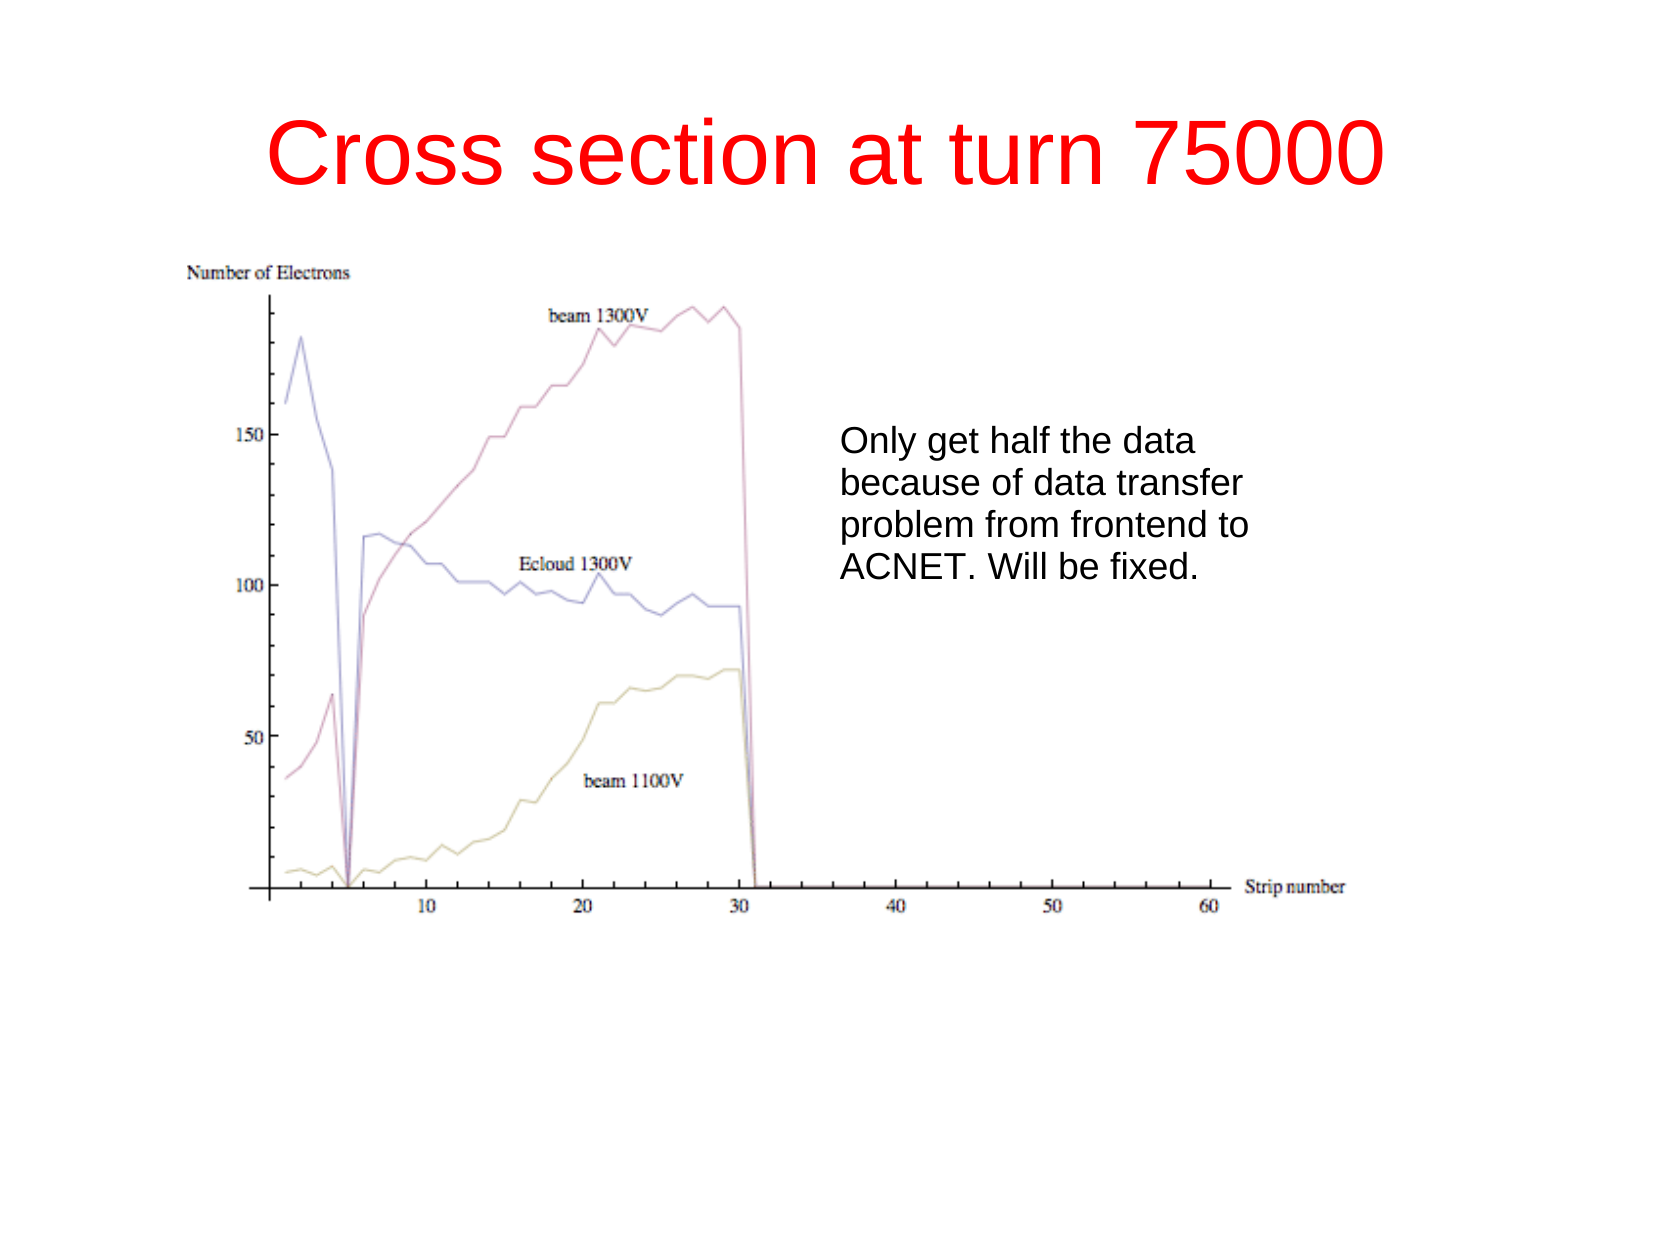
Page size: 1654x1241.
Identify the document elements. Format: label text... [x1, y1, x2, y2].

picture [187, 262, 1351, 918]
title Cross section at turn 75000 [82, 56, 1571, 250]
text_box Only get half the data because of data transfer problem from frontend to ACNET. Will be fixed. [825, 412, 1313, 596]
